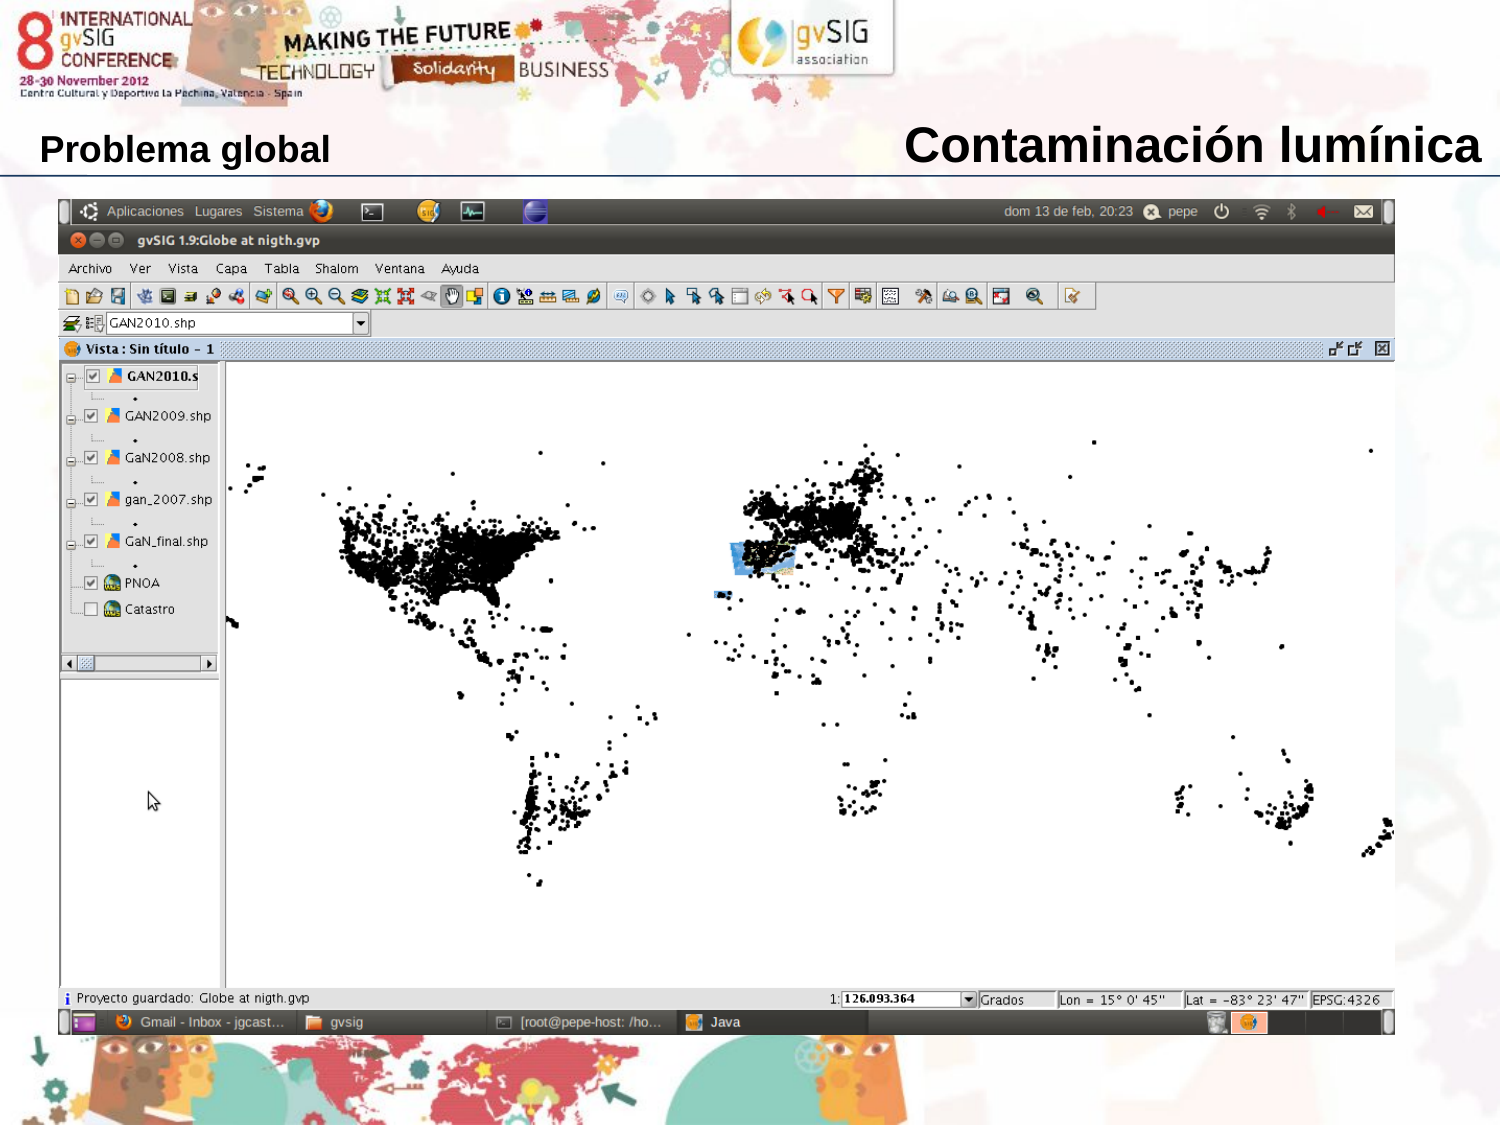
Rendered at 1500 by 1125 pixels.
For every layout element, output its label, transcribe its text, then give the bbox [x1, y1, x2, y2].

text_box Contaminación lumínica [889, 177, 1498, 181]
text_box Contaminación lumínica [889, 105, 1498, 175]
text_box Problema global [24, 117, 347, 177]
picture [0, 177, 1500, 1125]
picture [0, 0, 1500, 175]
